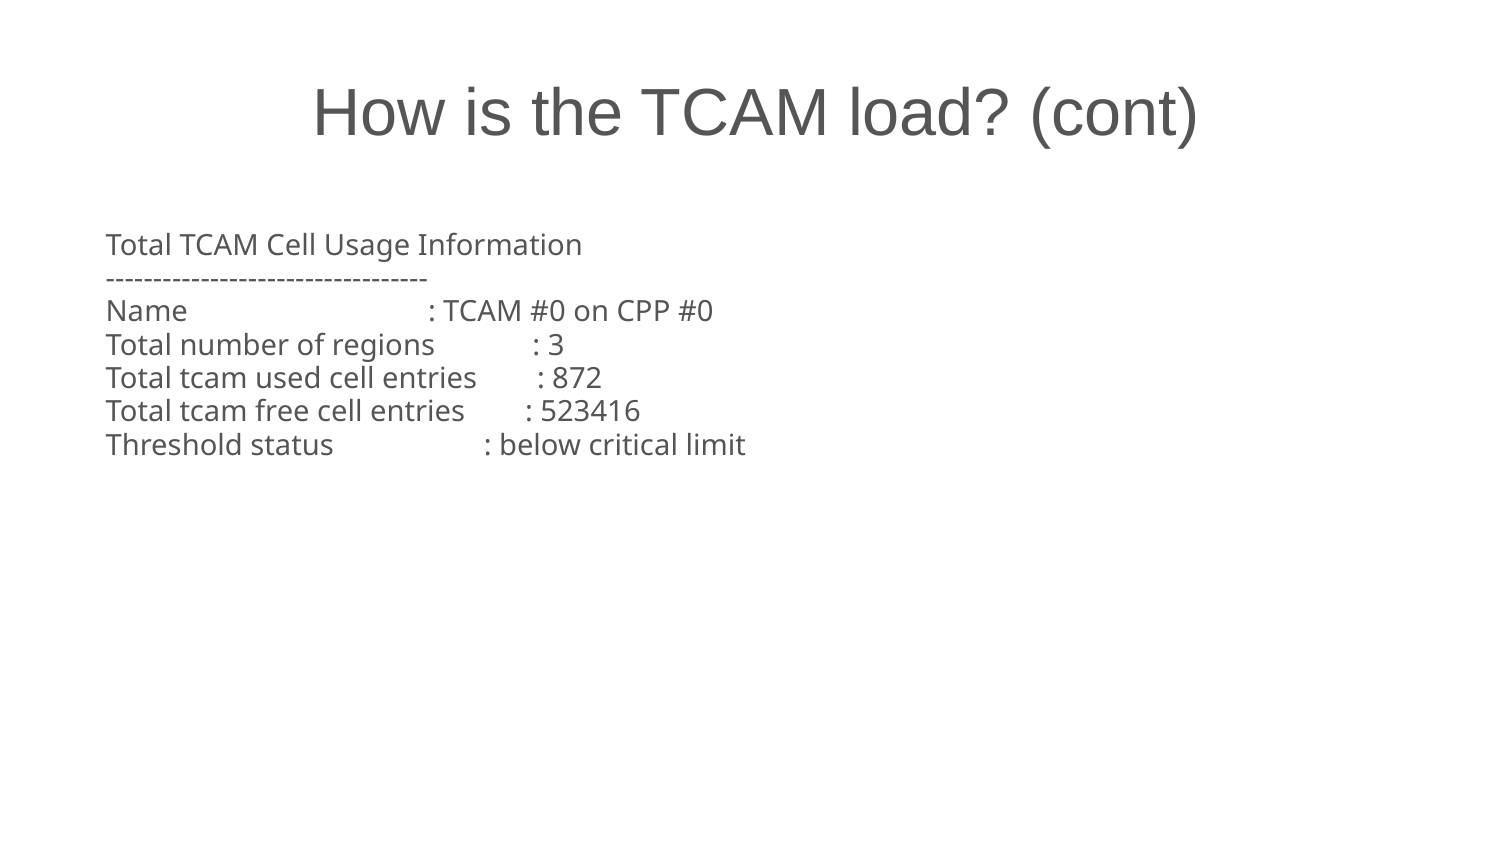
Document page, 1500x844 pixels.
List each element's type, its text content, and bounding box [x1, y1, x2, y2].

title How is the TCAM load? (cont) [71, 55, 1441, 177]
list Total TCAM Cell Usage Information ---------------------------------- Name : TCAM #0 on CPP #0 Total number of regions : 3 Total tcam used cell entries : 872 Total tcam free cell entries : 523416 Threshold status : below critical limit [71, 221, 1441, 741]
